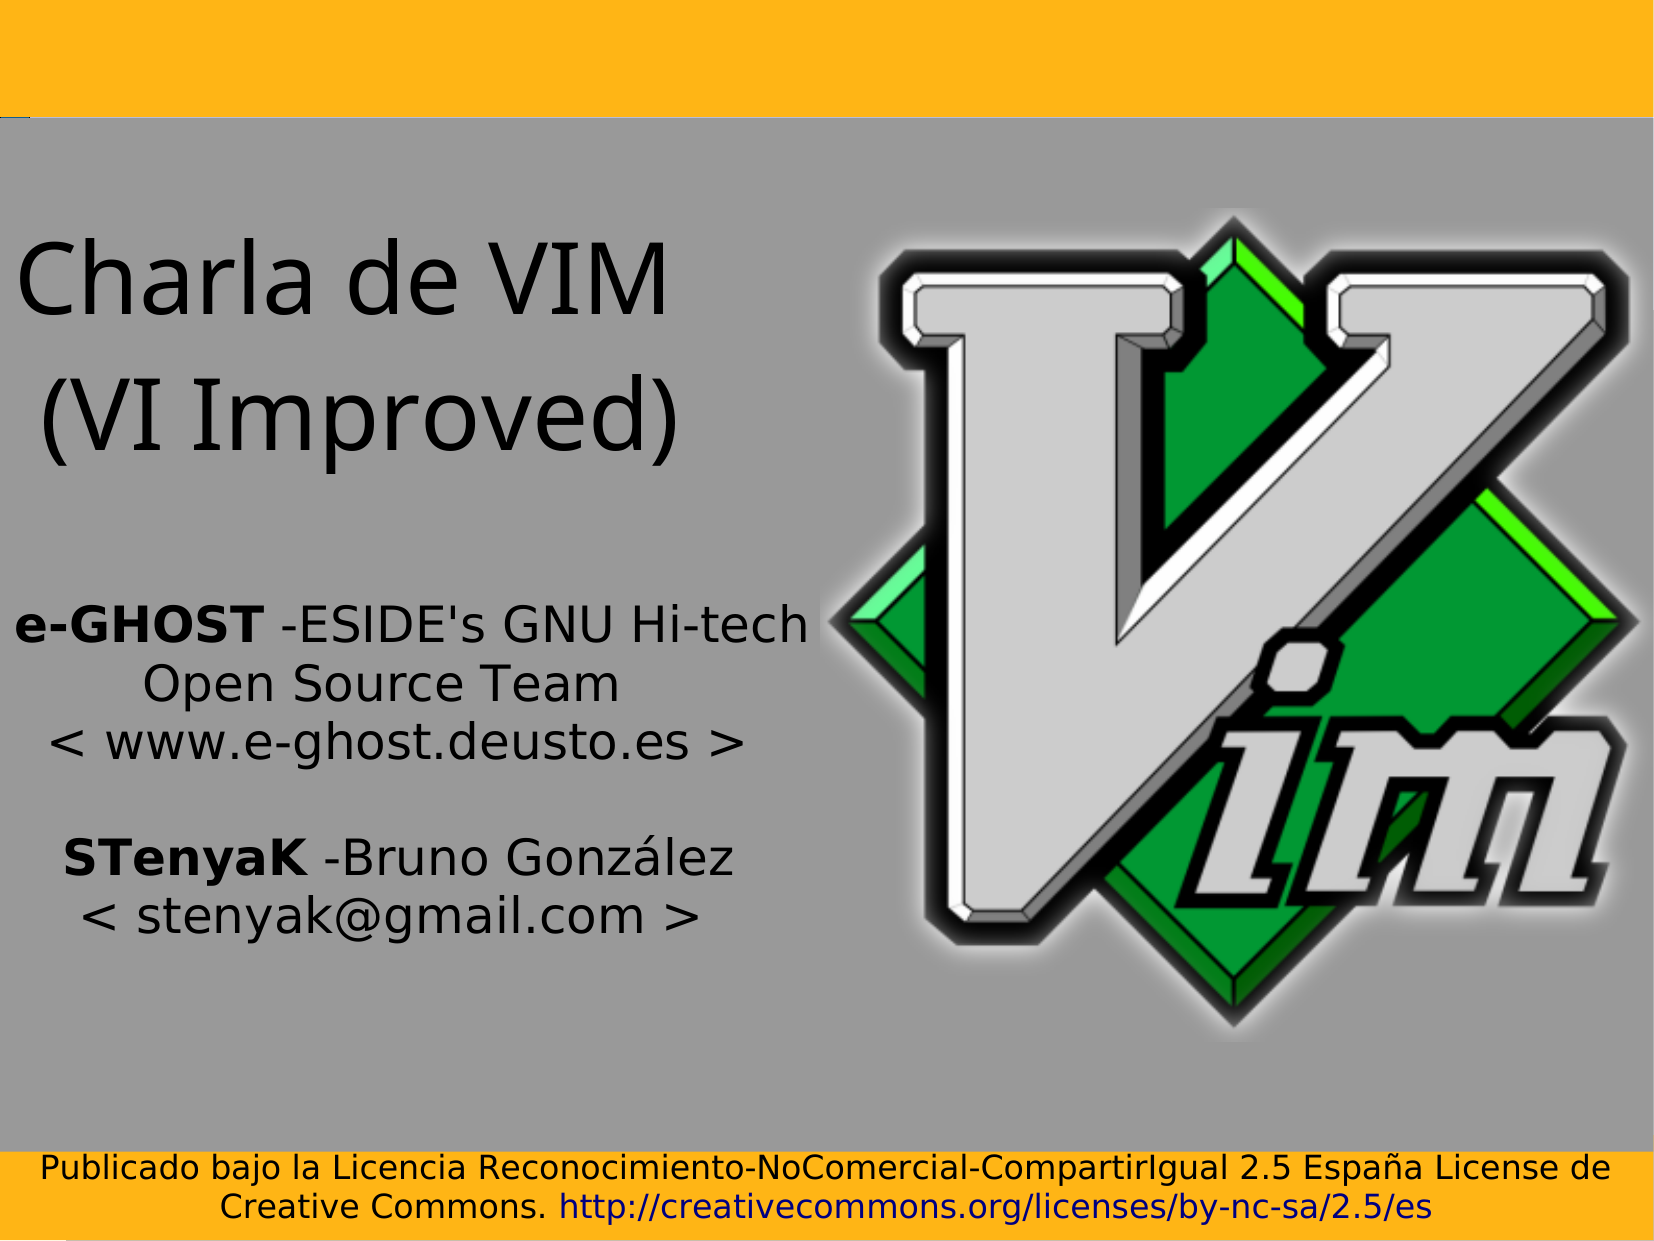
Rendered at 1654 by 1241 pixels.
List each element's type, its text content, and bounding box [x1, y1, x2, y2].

picture [820, 208, 1654, 1042]
text_box [0, 0, 1654, 117]
text_box Charla de VIM (VI Improved) e-GHOST -ESIDE's GNU Hi-tech Open Source Team < www.e-ghost.deusto.es > STenyaK -Bruno González < stenyak@gmail.com > [0, 118, 1654, 1152]
text_box Publicado bajo la Licencia Reconocimiento-NoComercial-CompartirIgual 2.5 España License de Creative Commons. http://creativecommons.org/licenses/by-nc-sa/2.5/es [0, 1152, 1654, 1241]
